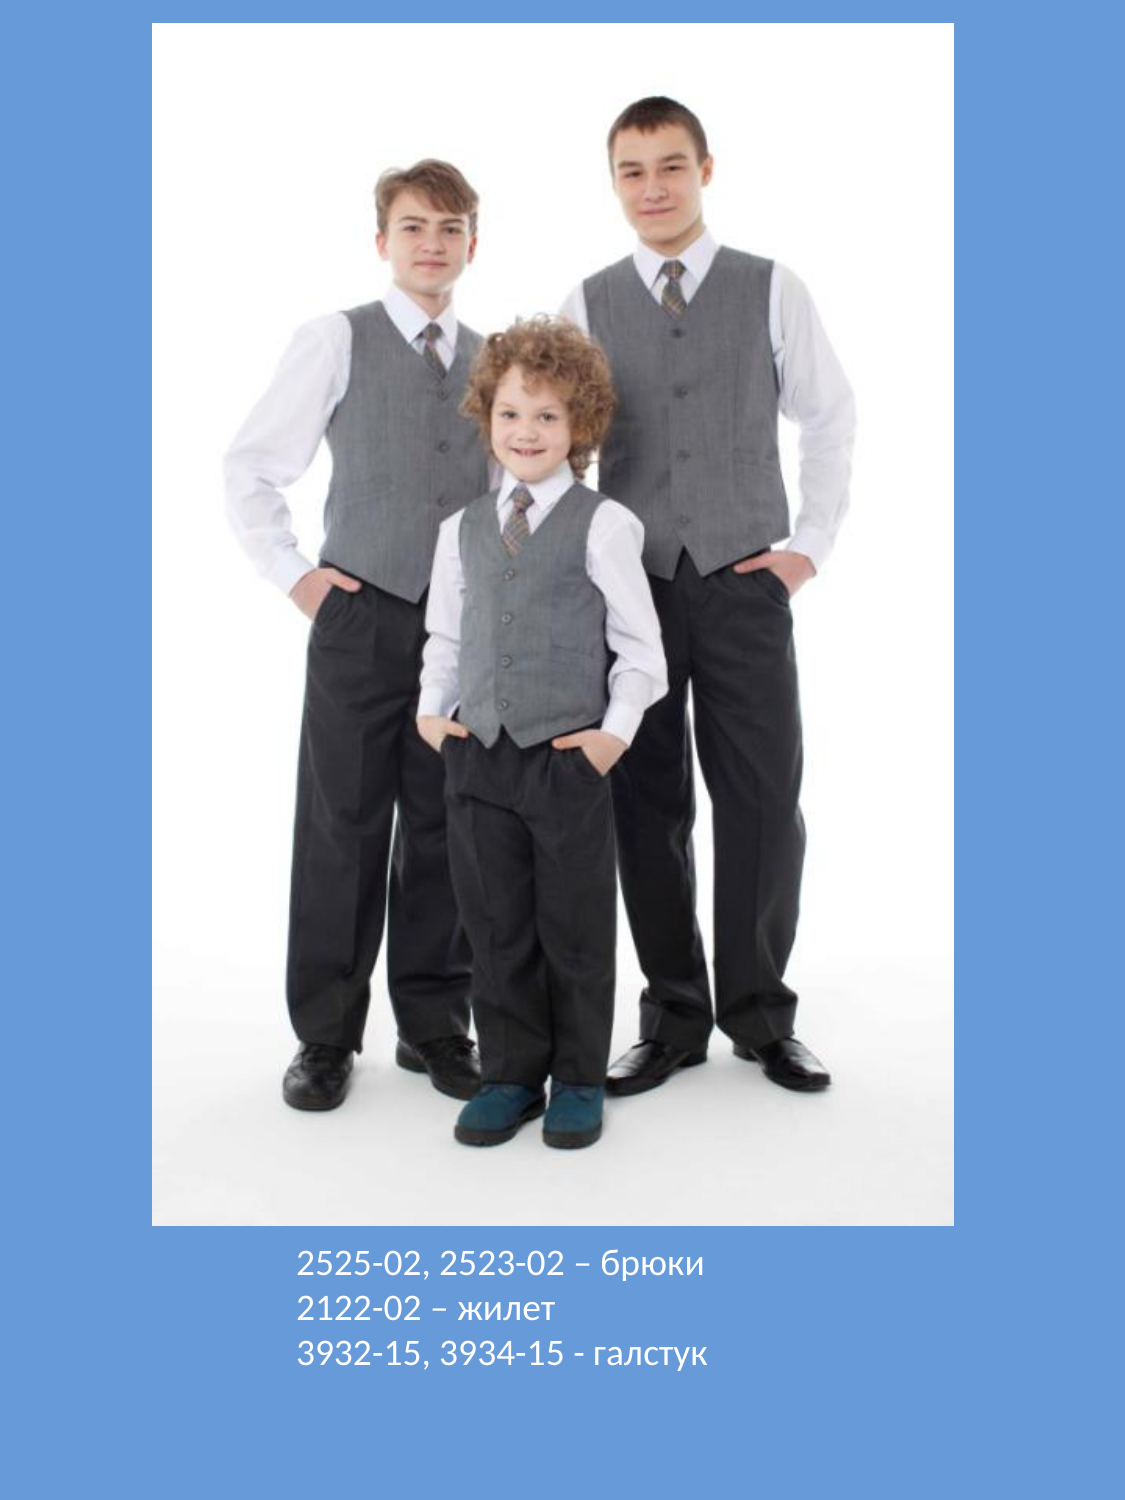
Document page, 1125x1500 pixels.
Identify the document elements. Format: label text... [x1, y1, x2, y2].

text_box 2525-02, 2523-02 – брюки 2122-02 – жилет 3932-15, 3934-15 - галстук [281, 1160, 844, 1407]
picture [152, 23, 954, 1226]
